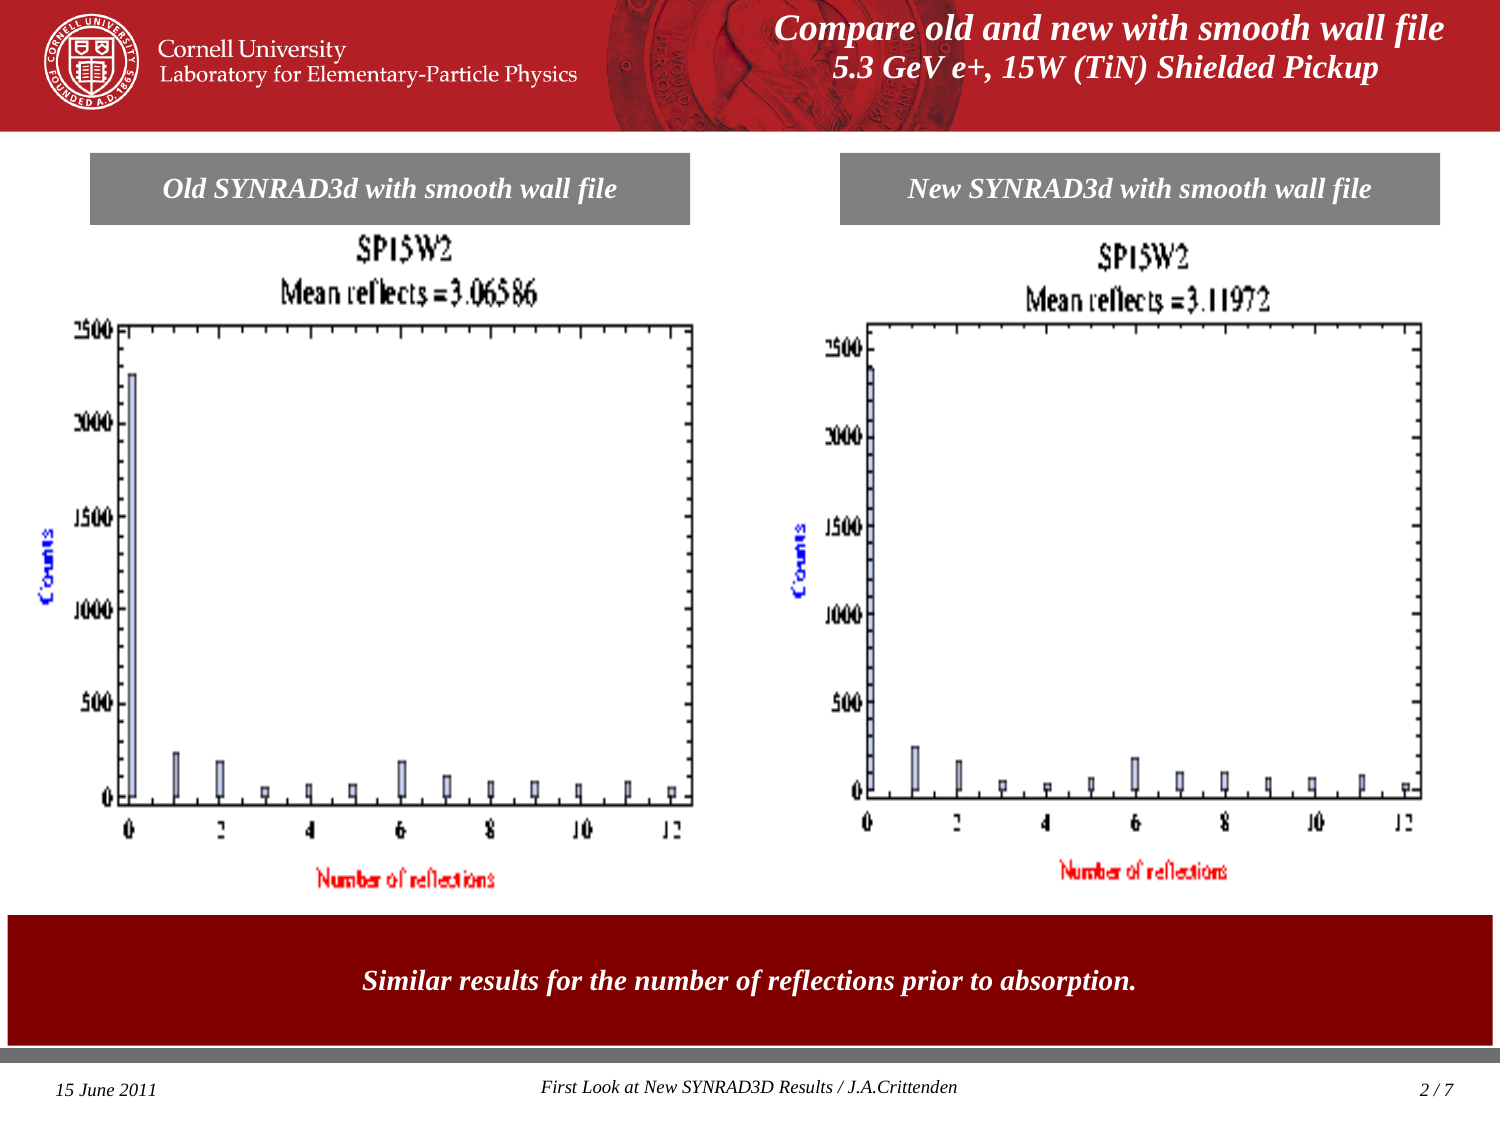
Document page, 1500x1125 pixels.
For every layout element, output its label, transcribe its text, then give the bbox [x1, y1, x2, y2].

picture [763, 227, 1447, 904]
text_box Old SYNRAD3d with smooth wall file [90, 152, 691, 225]
picture [30, 227, 713, 904]
picture [0, 0, 1500, 132]
text_box Compare old and new with smooth wall file 5.3 GeV e+, 15W (TiN) Shielded Pickup [712, 0, 1500, 113]
text_box Similar results for the number of reflections prior to absorption. [7, 915, 1493, 1046]
text_box New SYNRAD3d with smooth wall file [840, 152, 1441, 225]
